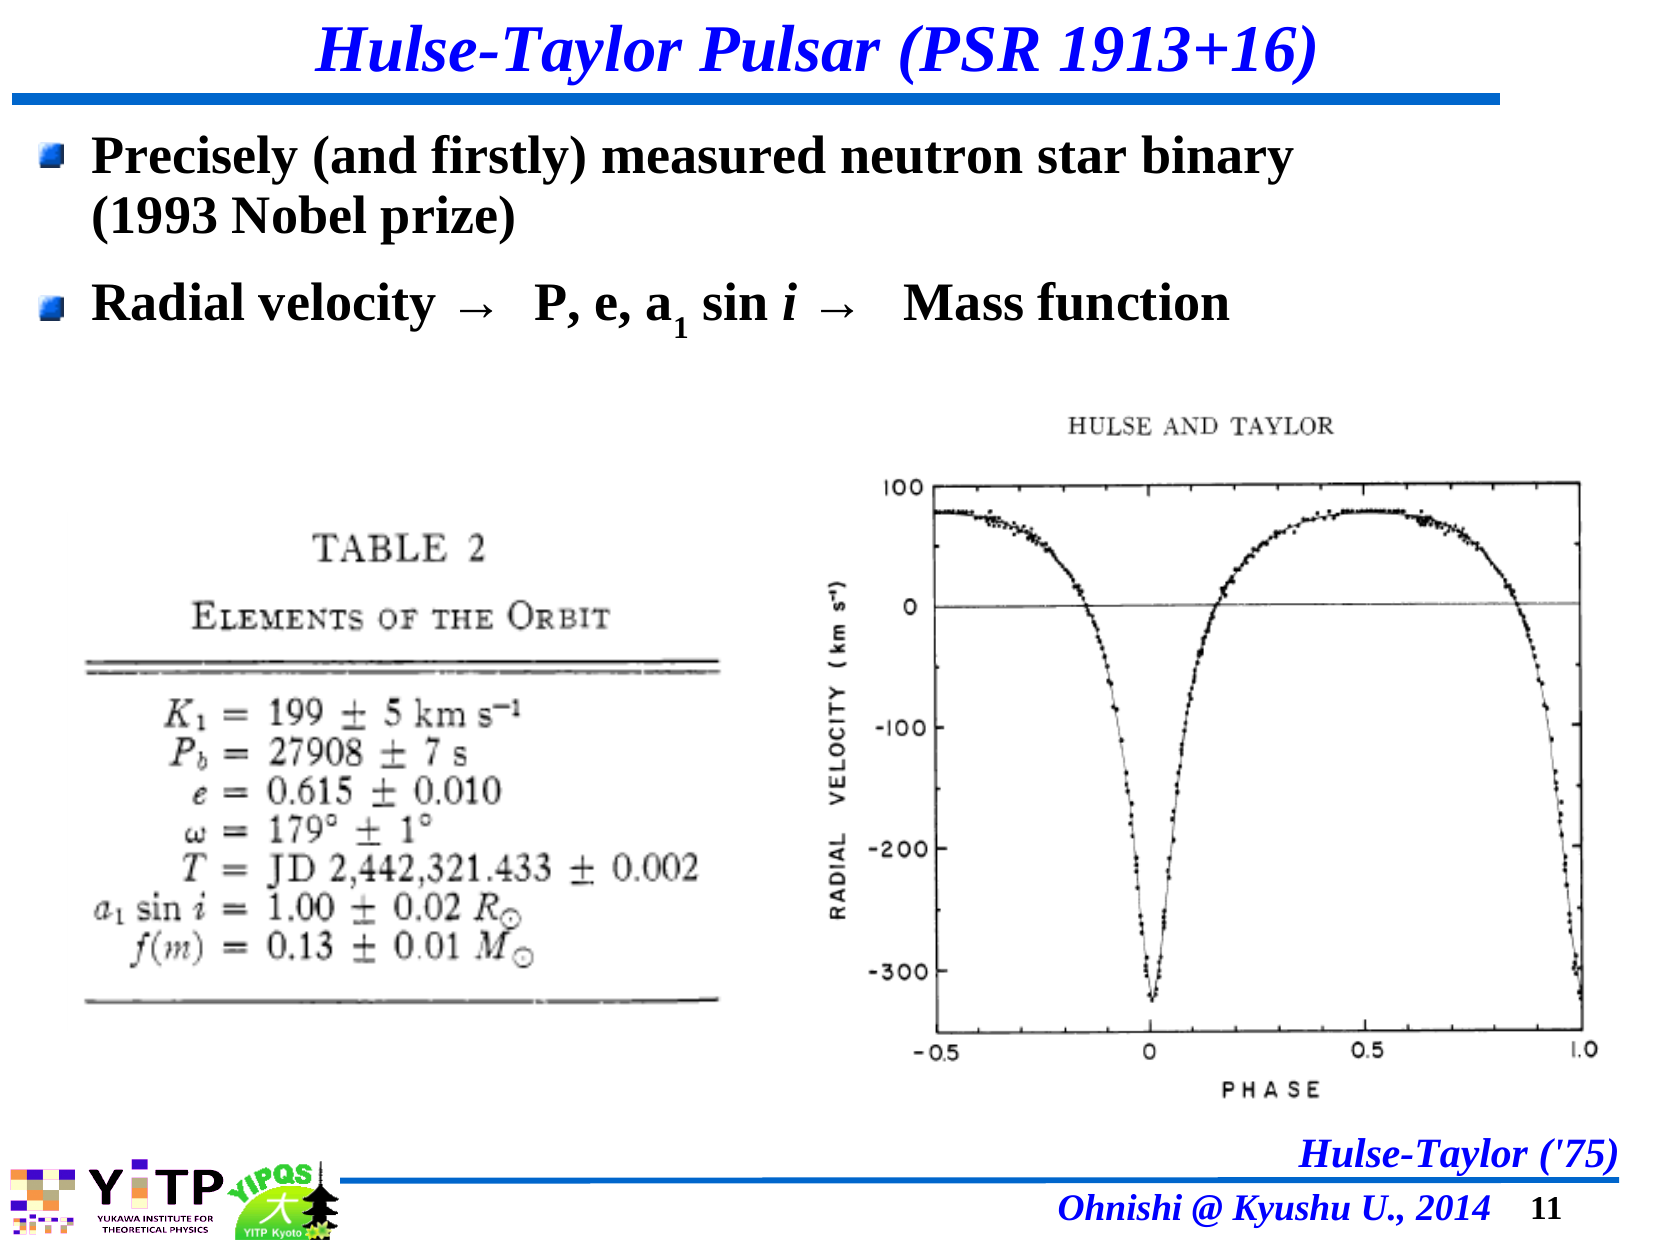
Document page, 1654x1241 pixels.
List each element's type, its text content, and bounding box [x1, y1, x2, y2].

picture [0, 1154, 340, 1241]
text_box Hulse-Taylor ('75) [1298, 1130, 1621, 1178]
picture [66, 512, 743, 1031]
list Precisely (and firstly) measured neutron star binary (1993 Nobel prize) Radial velocity → P, e, a1 sin i → Mass function [20, 124, 1621, 1137]
title Hulse-Taylor Pulsar (PSR 1913+16) [0, 0, 1654, 99]
picture [802, 399, 1621, 1107]
